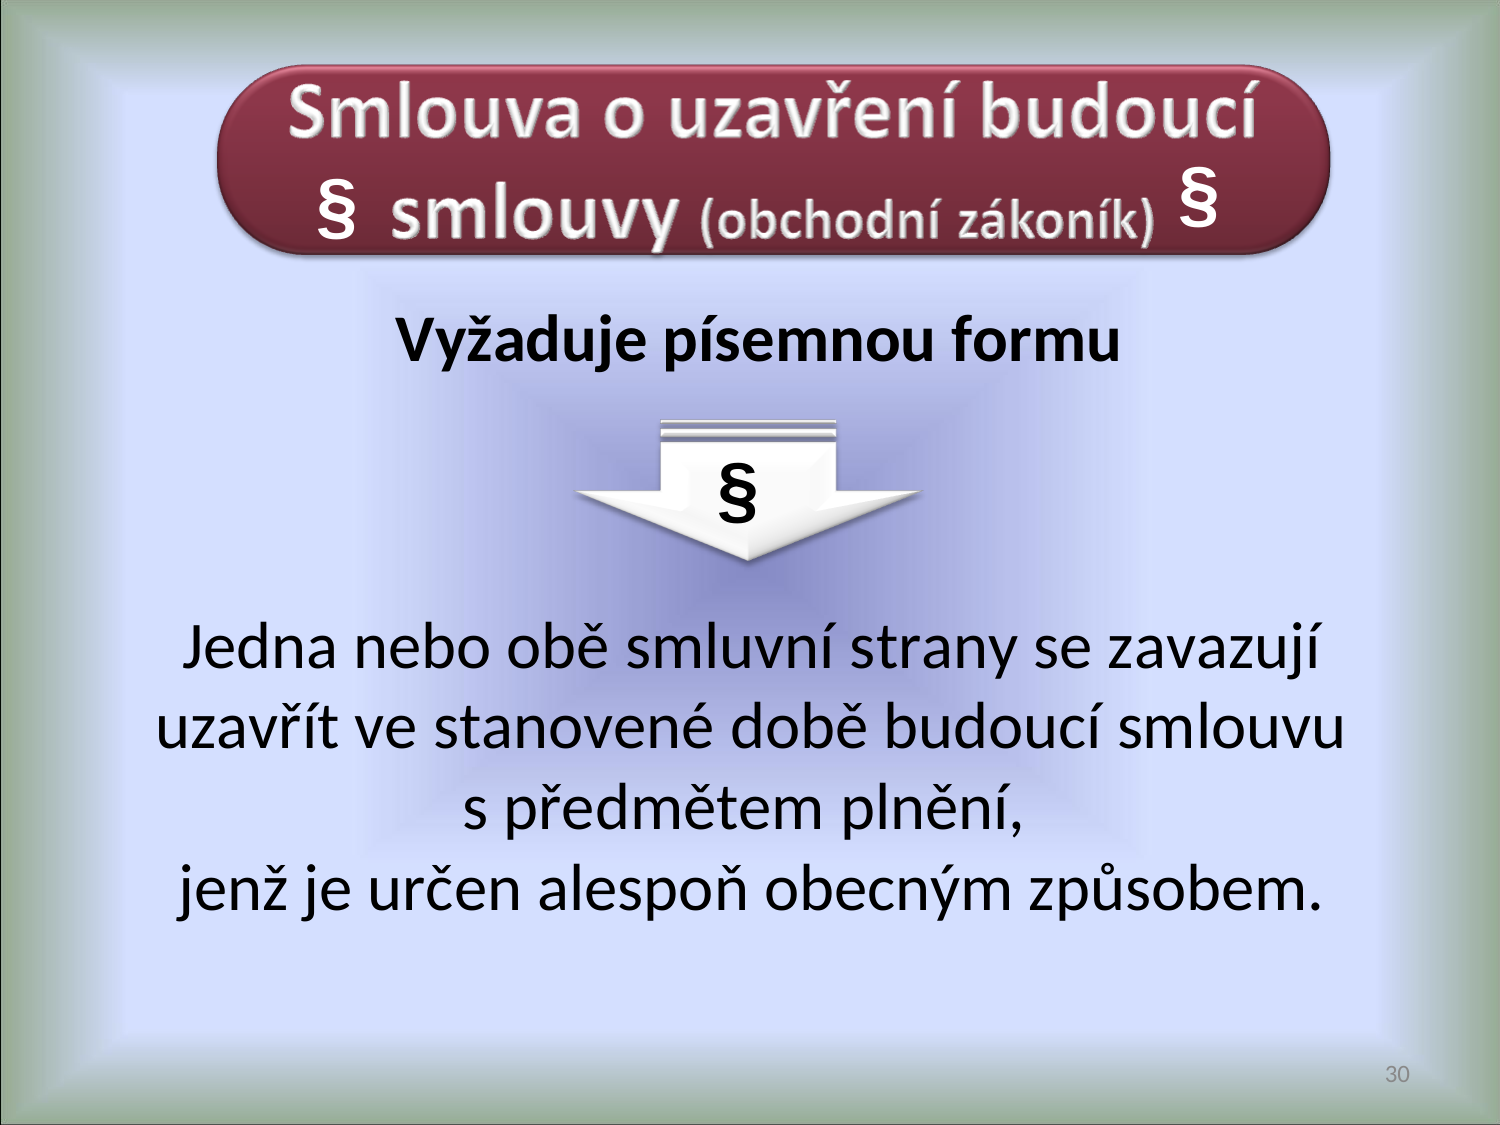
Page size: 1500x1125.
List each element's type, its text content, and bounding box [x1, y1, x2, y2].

text_box § [1163, 137, 1236, 243]
list Vyžaduje písemnou formu Jedna nebo obě smluvní strany se zavazují uzavřít ve stanovené době budoucí smlouvu s předmětem plnění, jenž je určen alespoň obecným způsobem. [76, 302, 1427, 1012]
picture [0, 0, 1500, 1125]
text_box <číslo> [1074, 1042, 1426, 1103]
text_box § [703, 432, 775, 538]
text_box § [301, 148, 373, 255]
